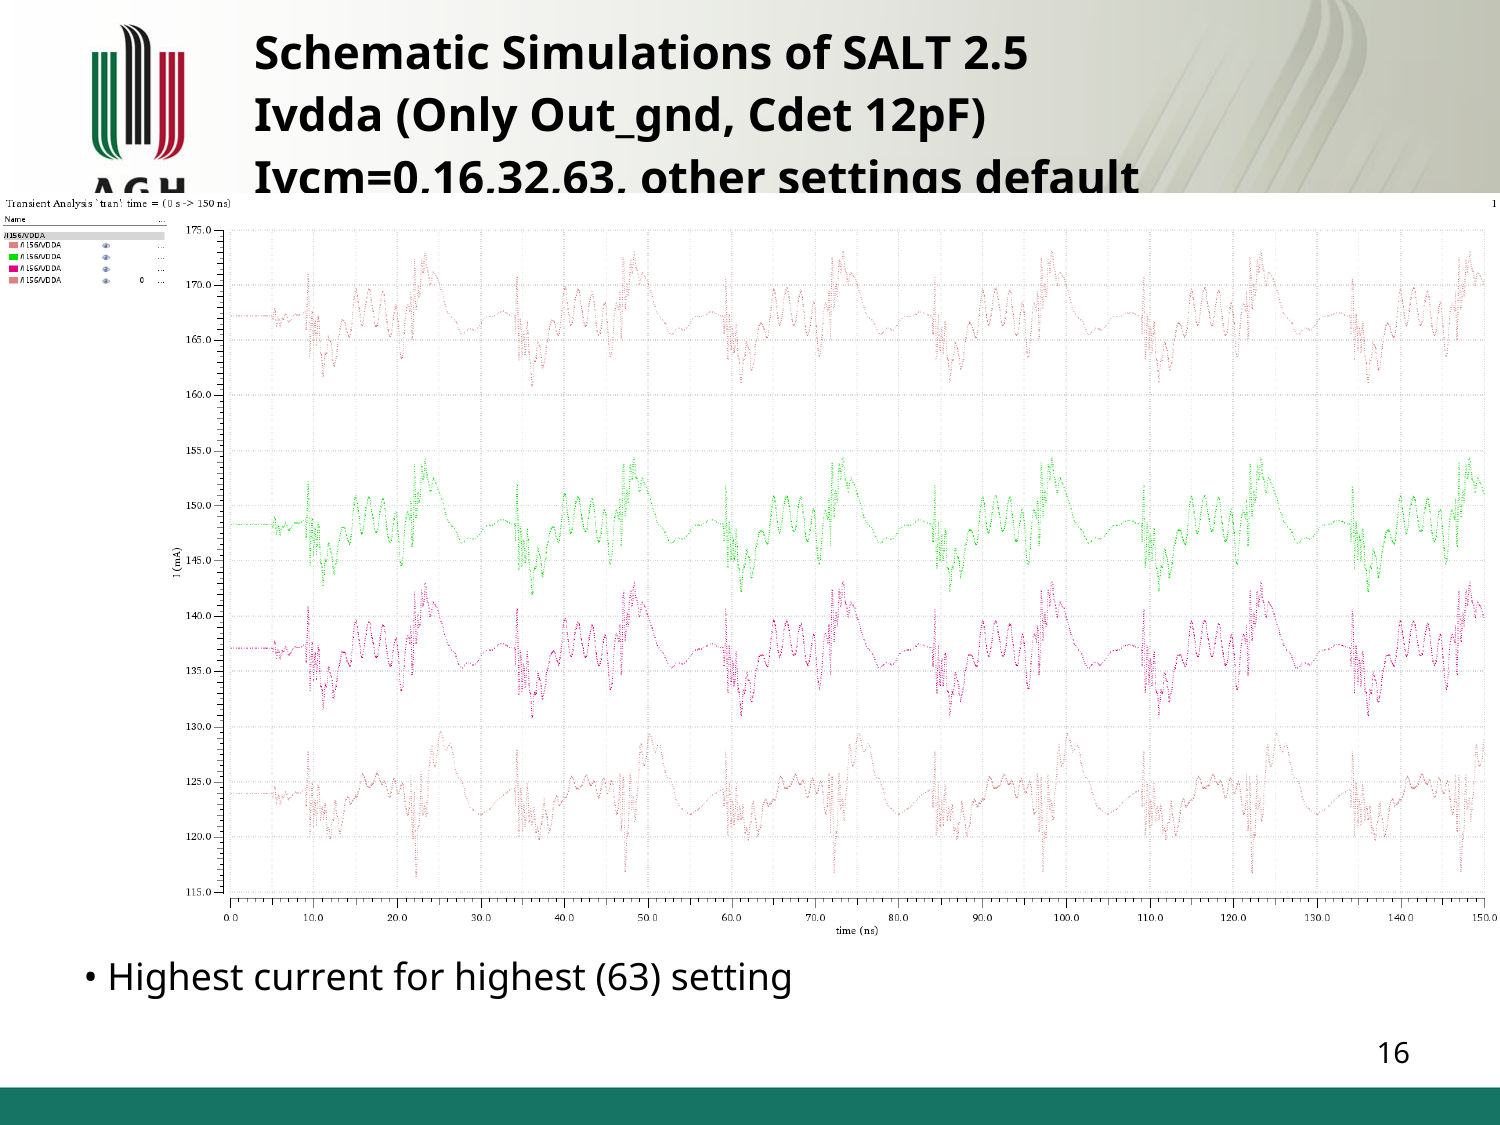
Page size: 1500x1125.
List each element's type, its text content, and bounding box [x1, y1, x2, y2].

list Highest current for highest (63) setting [23, 950, 1465, 1081]
picture [0, 0, 1500, 1125]
title Schematic Simulations of SALT 2.5 Ivdda (Only Out_gnd, Cdet 12pF) Ivcm=0,16,32,63, other settings default [254, 34, 1489, 193]
